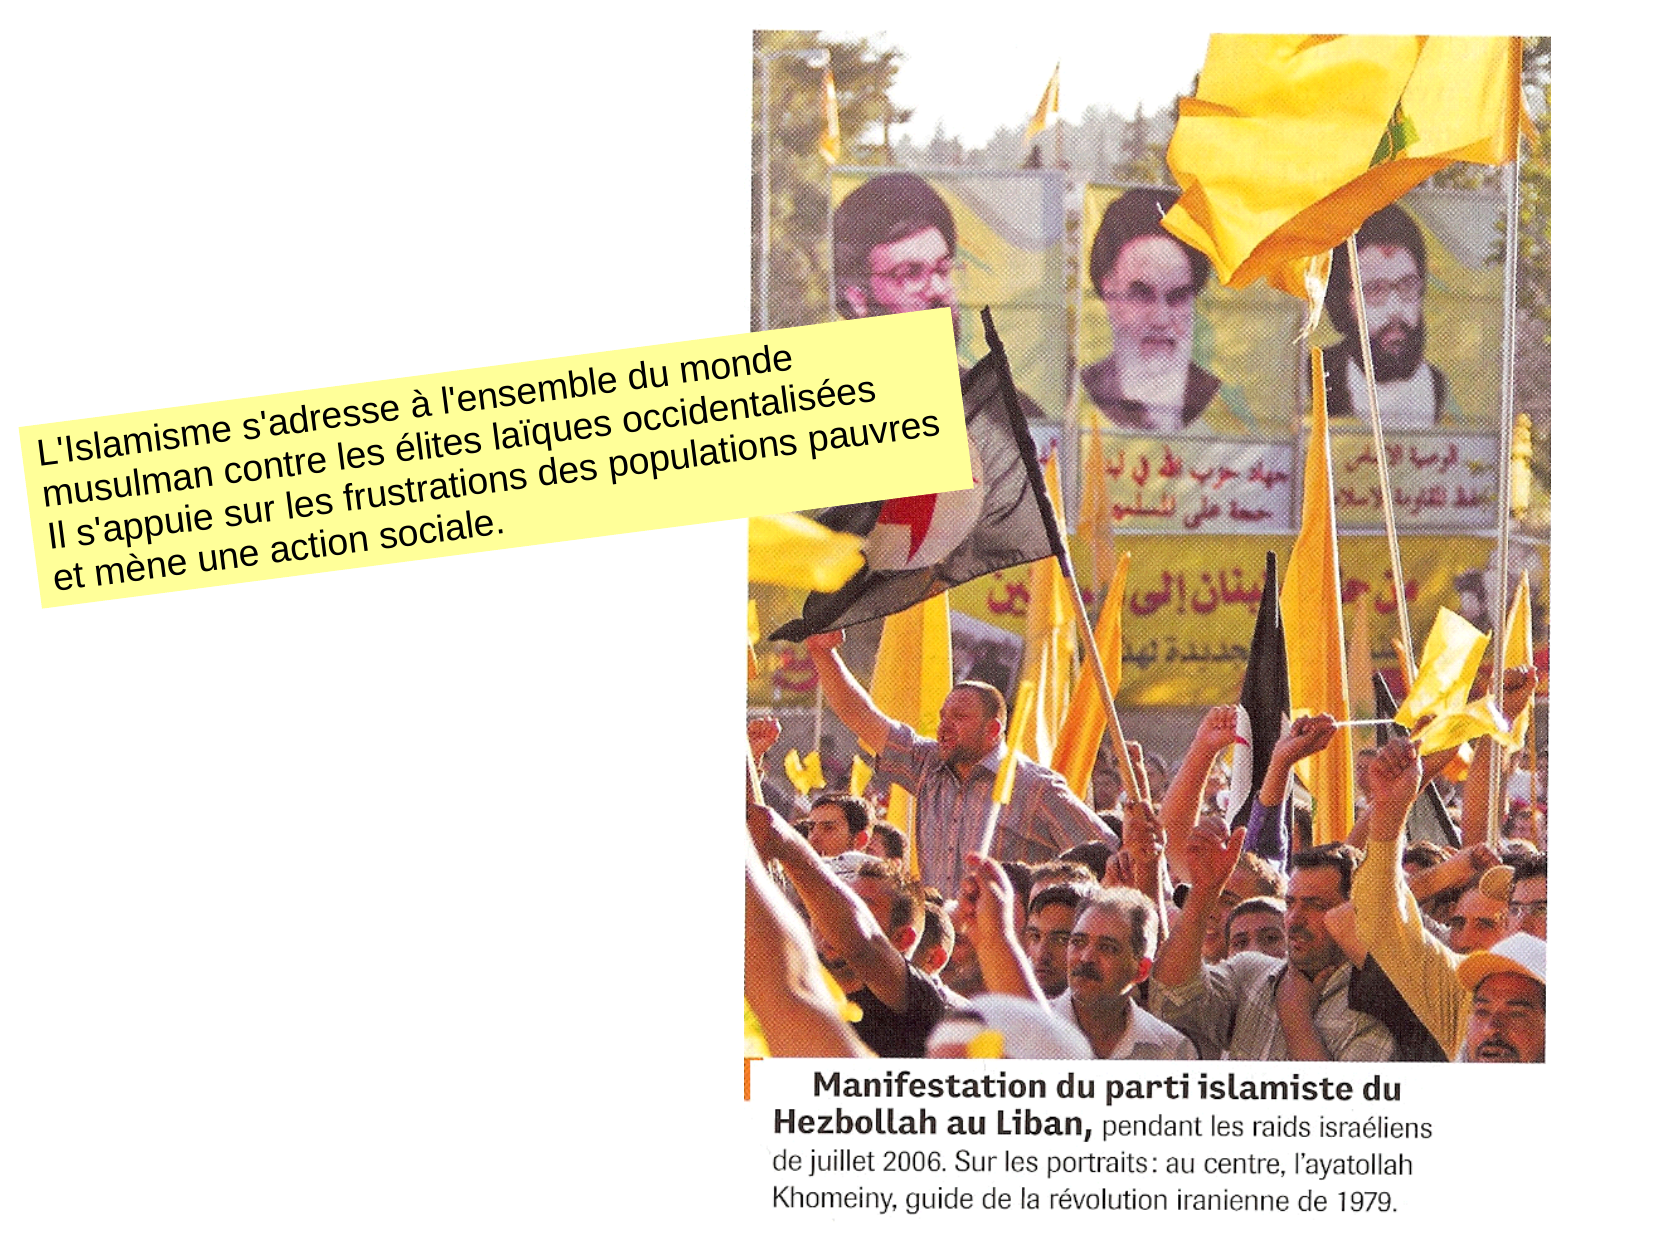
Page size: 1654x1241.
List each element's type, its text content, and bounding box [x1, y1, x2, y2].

picture [744, 23, 1551, 1225]
text_box L'Islamisme s'adresse à l'ensemble du monde musulman contre les élites laïques occidentalisées Il s'appuie sur les frustrations des populations pauvres et mène une action sociale. [18, 306, 974, 609]
